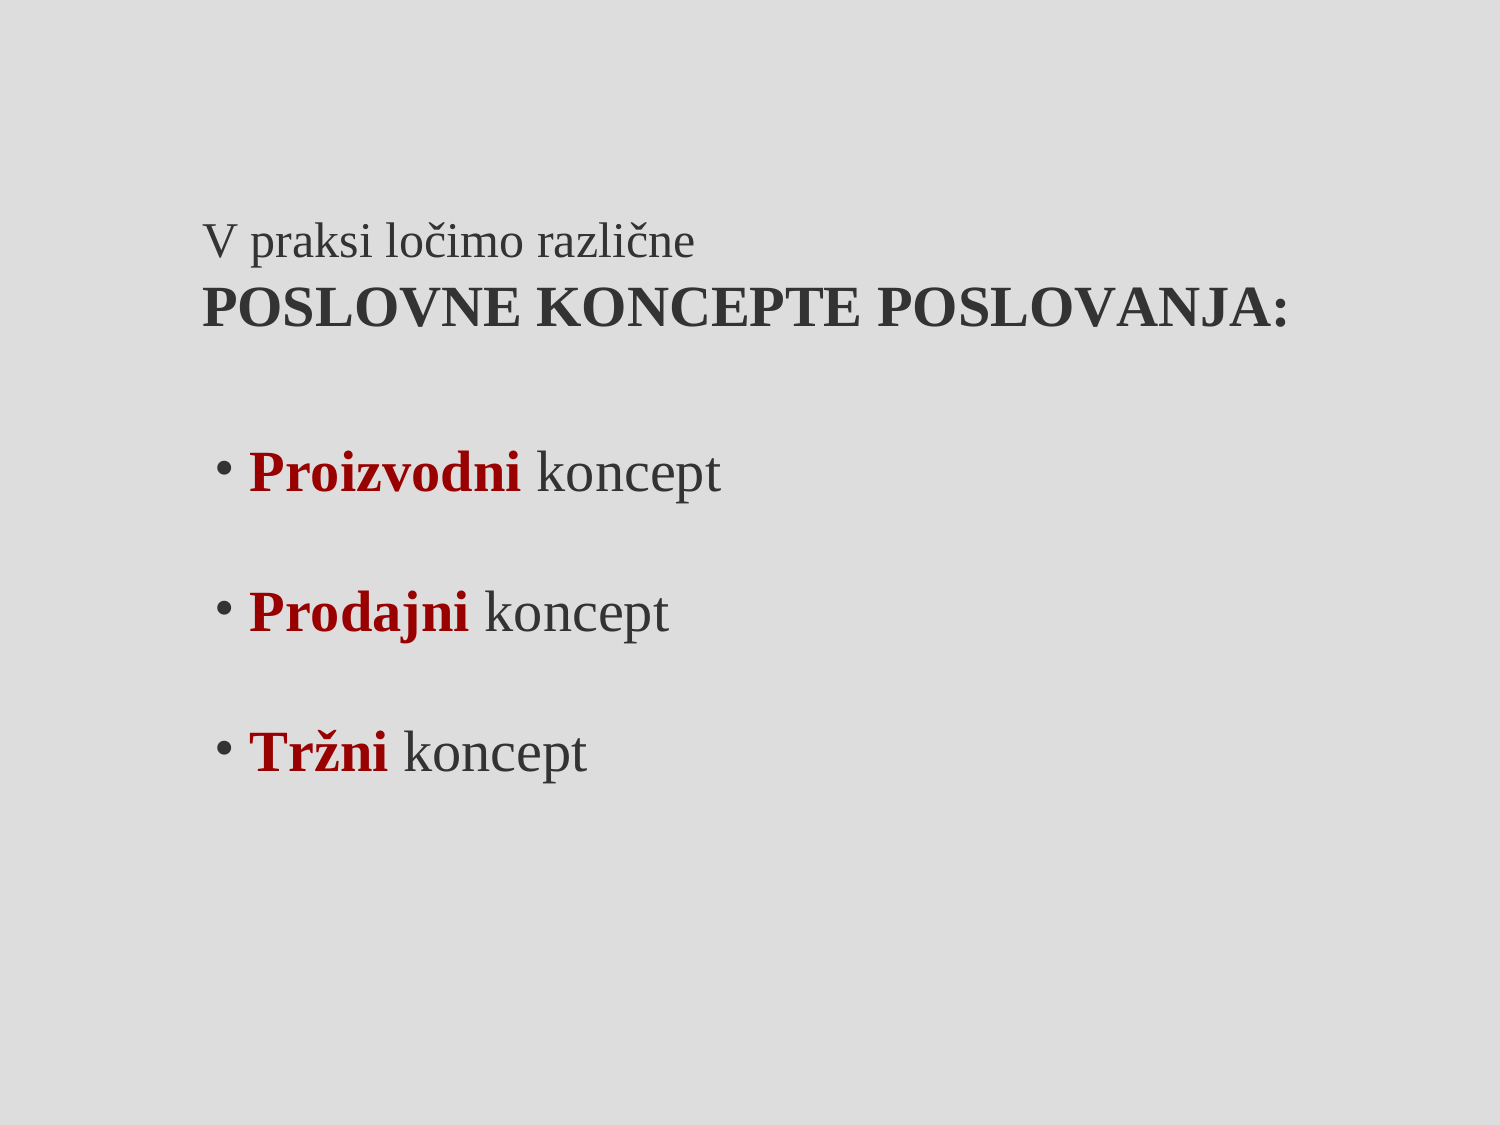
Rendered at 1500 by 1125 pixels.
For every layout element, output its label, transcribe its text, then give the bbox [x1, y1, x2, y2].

text_box V praksi ločimo različne POSLOVNE KONCEPTE POSLOVANJA: [187, 200, 1376, 346]
text_box Proizvodni koncept Prodajni koncept Tržni koncept [200, 425, 737, 791]
